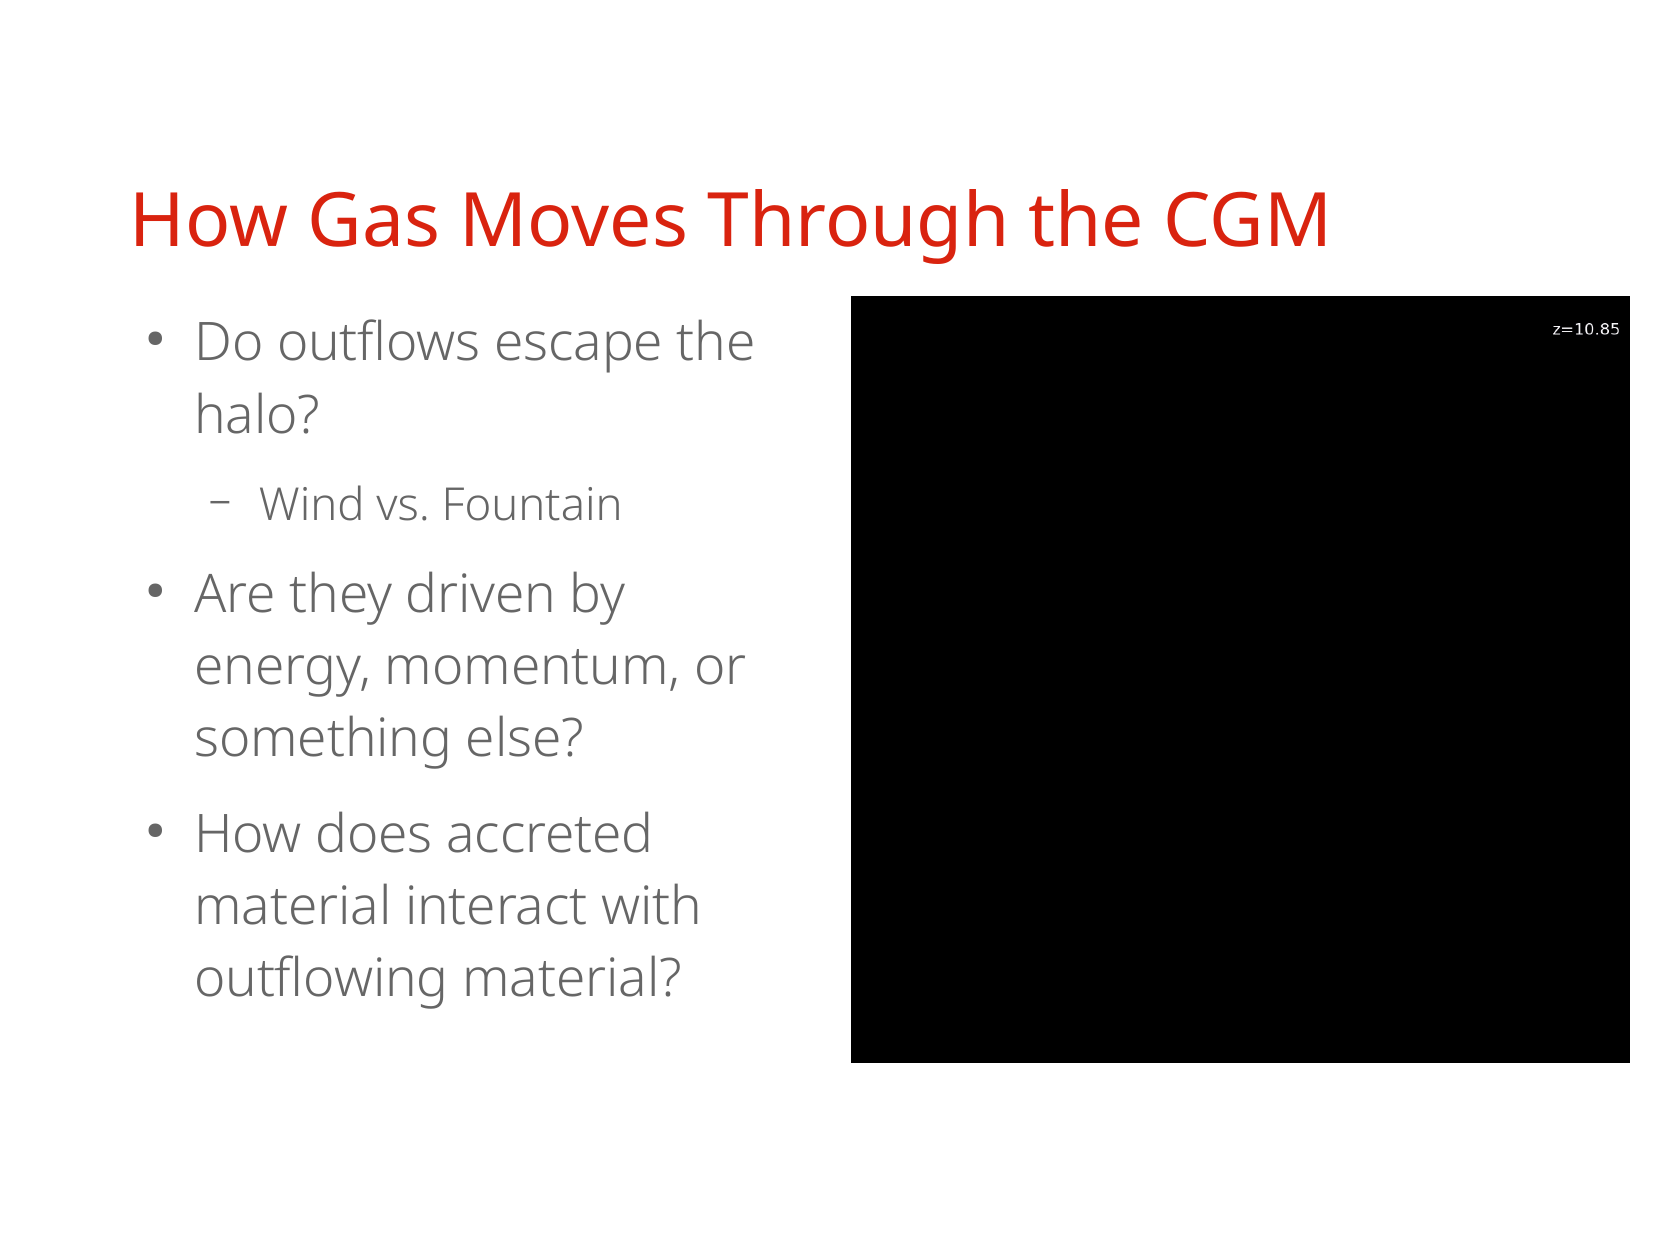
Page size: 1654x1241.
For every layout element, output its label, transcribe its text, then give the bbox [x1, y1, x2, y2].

title How Gas Moves Through the CGM [129, 153, 1518, 281]
list Do outflows escape the halo? Wind vs. Fountain Are they driven by energy, momentum, or something else? How does accreted material interact with outflowing material? [129, 304, 808, 1019]
text_box [850, 295, 1630, 1063]
